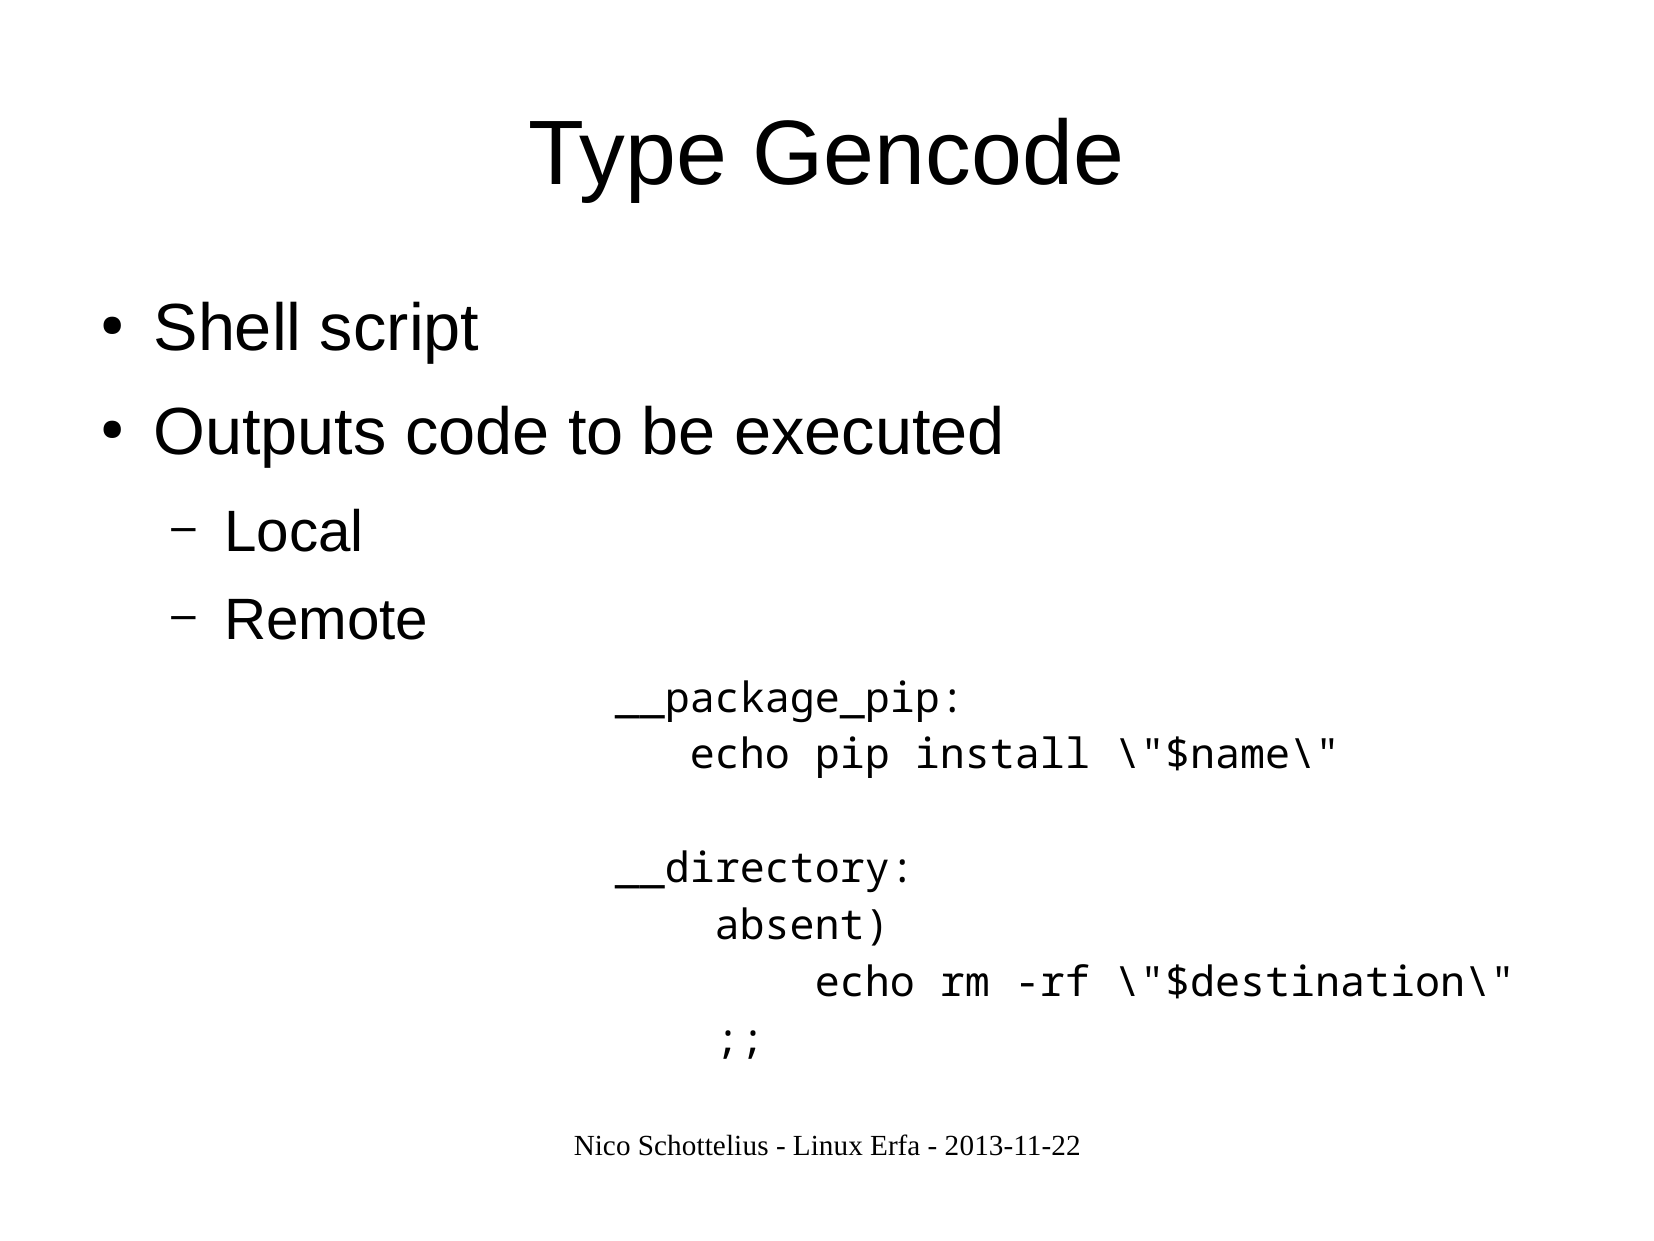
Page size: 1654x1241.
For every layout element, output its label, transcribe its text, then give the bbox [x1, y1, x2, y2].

title Type Gencode [82, 49, 1571, 257]
text_box __package_pip: echo pip install \"$name\" __directory: absent) echo rm -rf \"$destination\" ;; [599, 659, 1620, 1241]
list Shell script Outputs code to be executed Local Remote [82, 290, 1538, 720]
